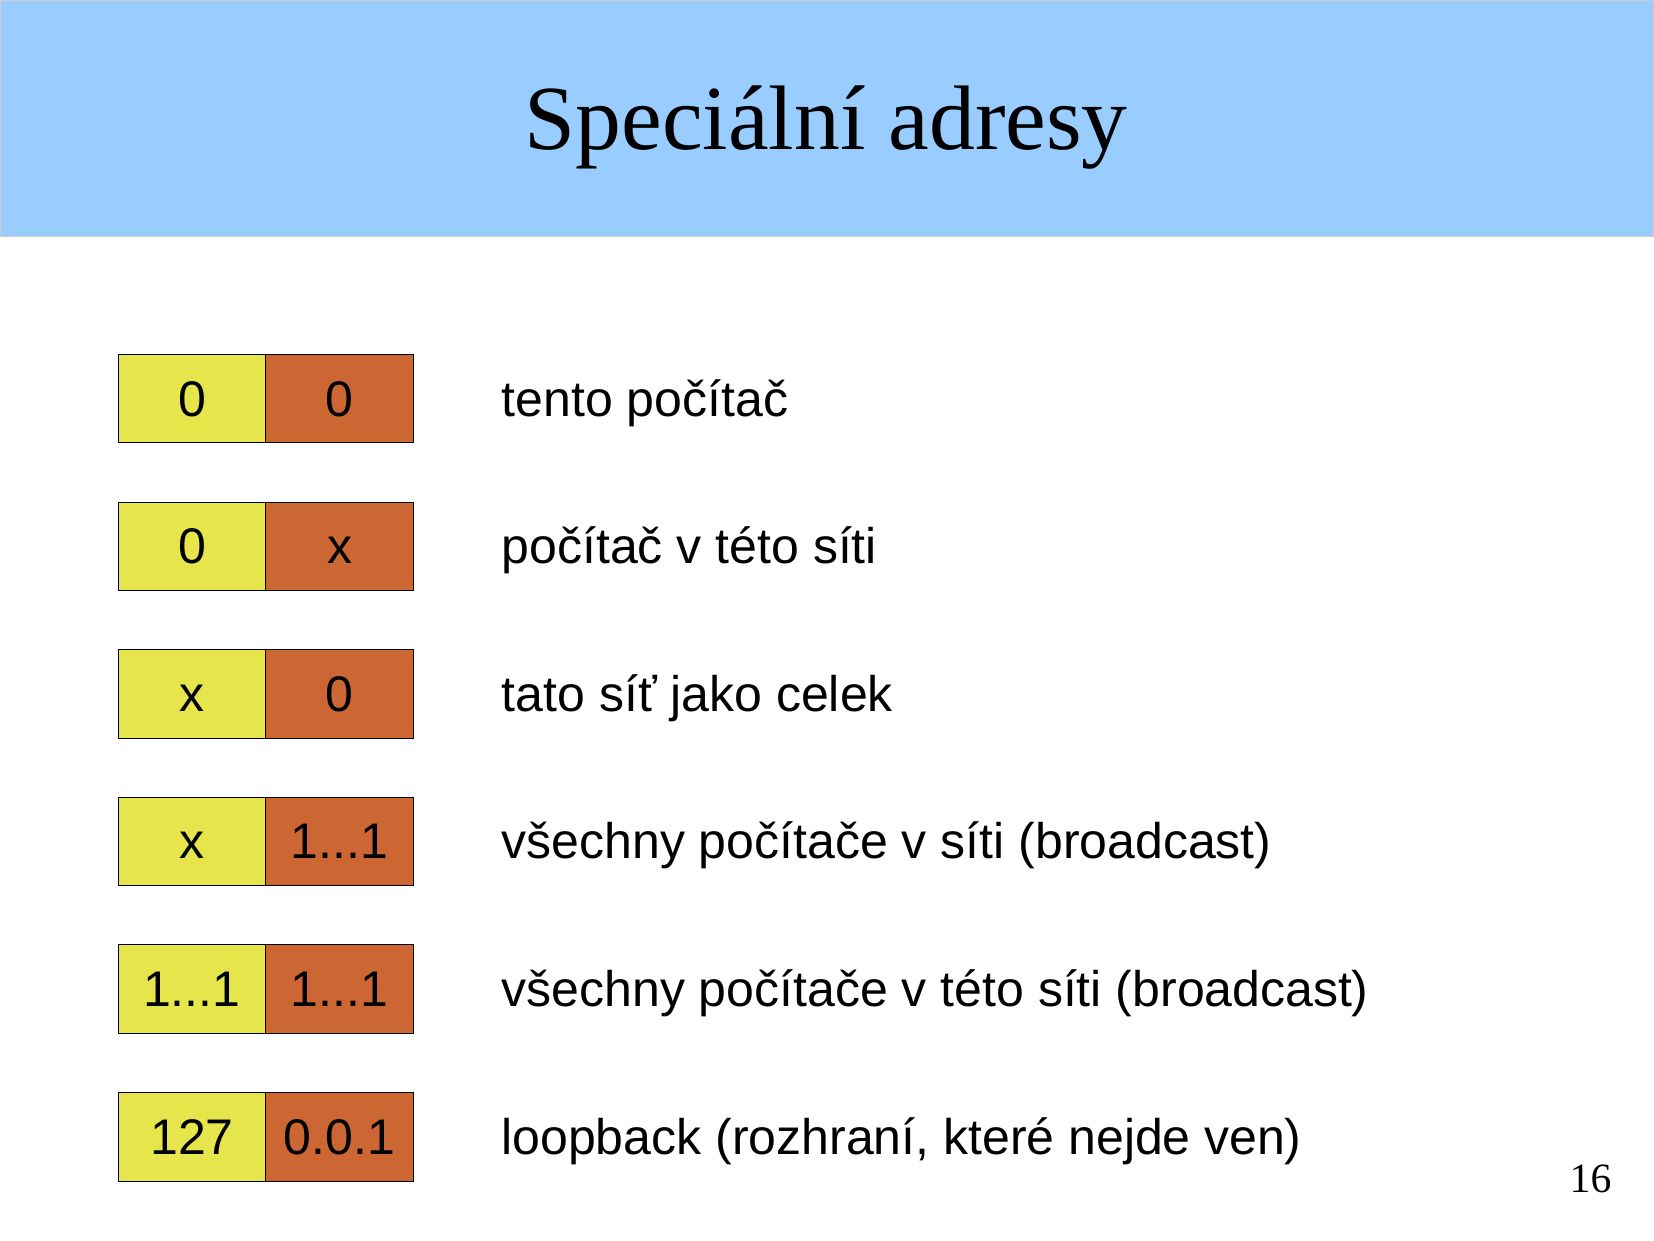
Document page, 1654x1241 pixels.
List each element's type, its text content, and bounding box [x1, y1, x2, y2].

text_box 0 [265, 649, 414, 739]
text_box všechny počítače v síti (broadcast) [501, 797, 1388, 886]
text_box 0 [265, 354, 414, 443]
text_box x [118, 649, 265, 739]
text_box loopback (rozhraní, které nejde ven) [501, 1092, 1359, 1182]
title Speciální adresy [0, 0, 1654, 237]
text_box x [118, 797, 265, 886]
text_box 0 [118, 354, 265, 443]
text_box tato síť jako celek [501, 649, 957, 739]
text_box x [265, 502, 414, 591]
text_box 1...1 [265, 797, 414, 886]
text_box 0.0.1 [265, 1092, 414, 1182]
text_box 0 [118, 502, 265, 591]
text_box všechny počítače v této síti (broadcast) [501, 944, 1447, 1034]
text_box počítač v této síti [501, 502, 951, 591]
text_box 1...1 [265, 944, 414, 1034]
text_box tento počítač [501, 354, 875, 443]
text_box 127 [118, 1092, 265, 1182]
text_box 1...1 [118, 944, 265, 1034]
